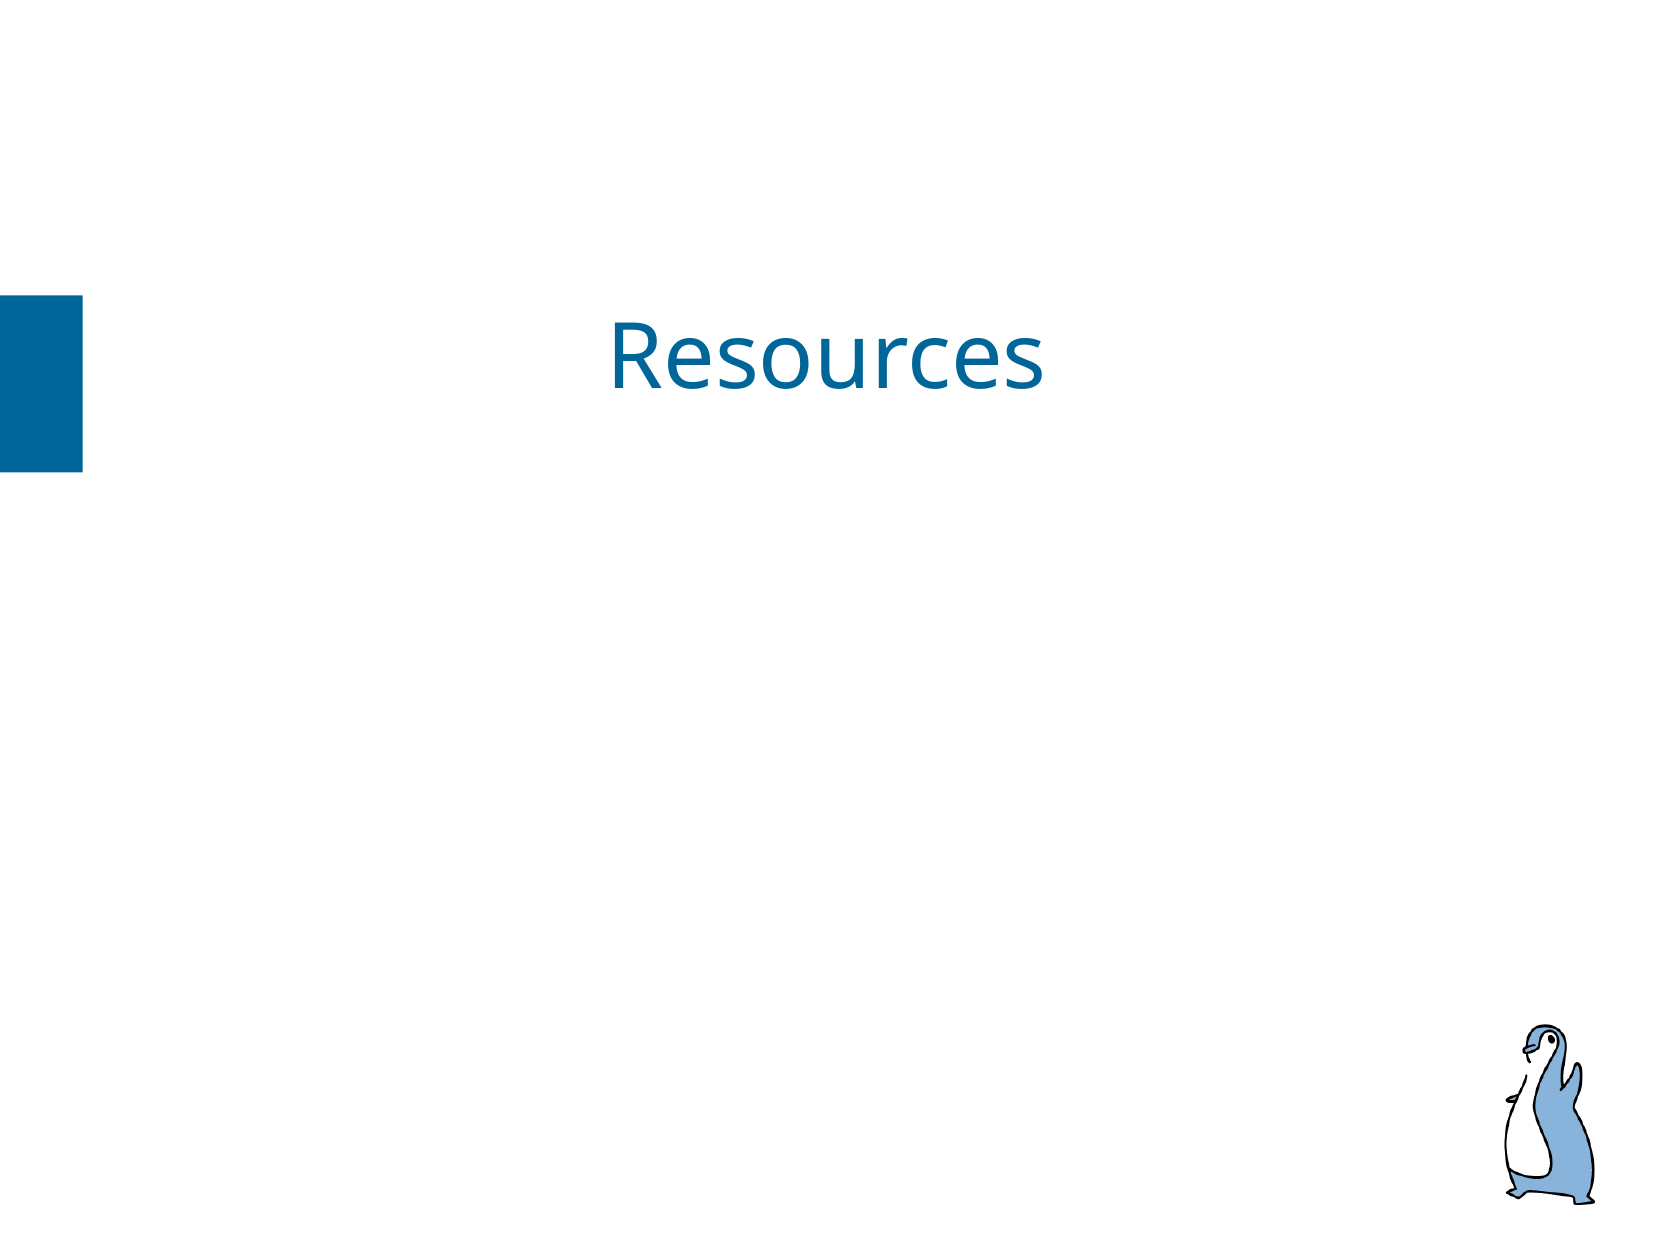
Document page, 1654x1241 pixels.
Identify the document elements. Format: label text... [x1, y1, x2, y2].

list Resources [82, 290, 1571, 426]
text_box [0, 295, 83, 473]
picture [1497, 1024, 1595, 1205]
